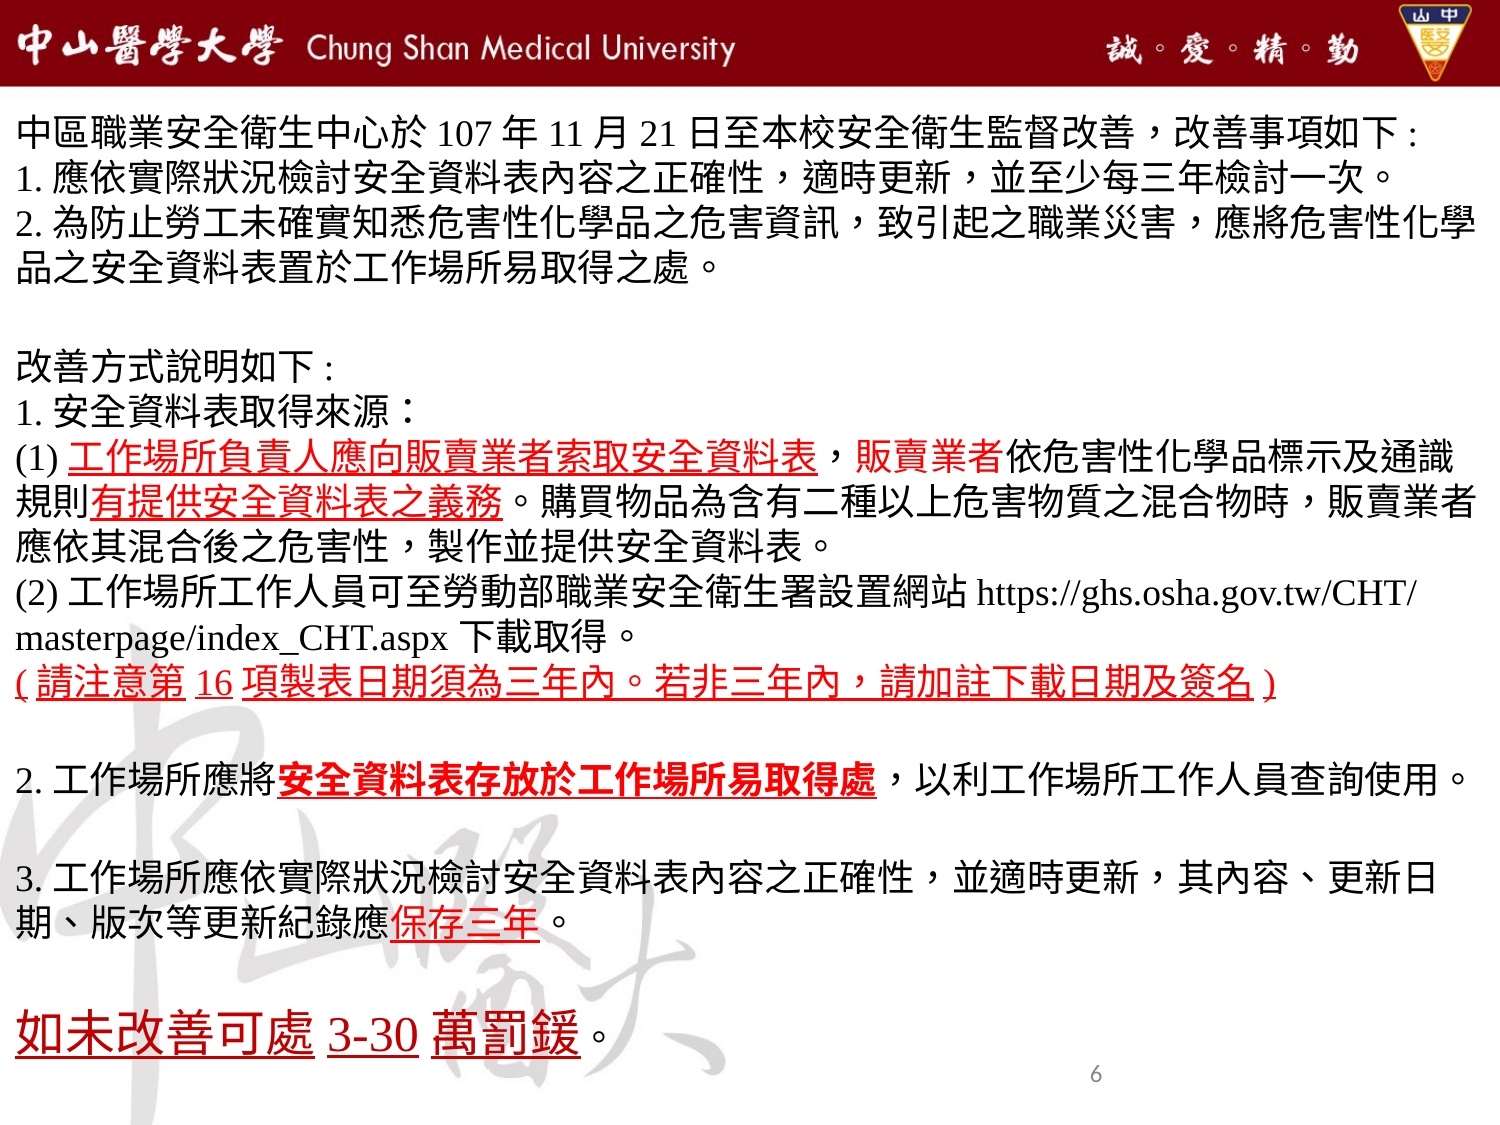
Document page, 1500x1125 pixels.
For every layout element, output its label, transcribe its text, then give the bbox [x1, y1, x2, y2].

text_box 中區職業安全衛生中心於107年11月21日至本校安全衛生監督改善，改善事項如下: 1.應依實際狀況檢討安全資料表內容之正確性，適時更新，並至少每三年檢討一次。 2.為防止勞工未確實知悉危害性化學品之危害資訊，致引起之職業災害，應將危害性化學品之安全資料表置於工作場所易取得之處。 改善方式說明如下: 1.安全資料表取得來源： (1)工作場所負責人應向販賣業者索取安全資料表，販賣業者依危害性化學品標示及通識規則有提供安全資料表之義務。購買物品為含有二種以上危害物質之混合物時，販賣業者應依其混合後之危害性，製作並提供安全資料表。 (2)工作場所工作人員可至勞動部職業安全衛生署設置網站https://ghs.osha.gov.tw/CHT/masterpage/index_CHT.aspx下載取得。 (請注意第16項製表日期須為三年內。若非三年內，請加註下載日期及簽名) 2.工作場所應將安全資料表存放於工作場所易取得處，以利工作場所工作人員查詢使用。 3.工作場所應依實際狀況檢討安全資料表內容之正確性，並適時更新，其內容、更新日期、版次等更新紀錄應保存三年。 如未改善可處3-30萬罰鍰。 [0, 101, 1500, 315]
text_box [1074, 1042, 1426, 1103]
